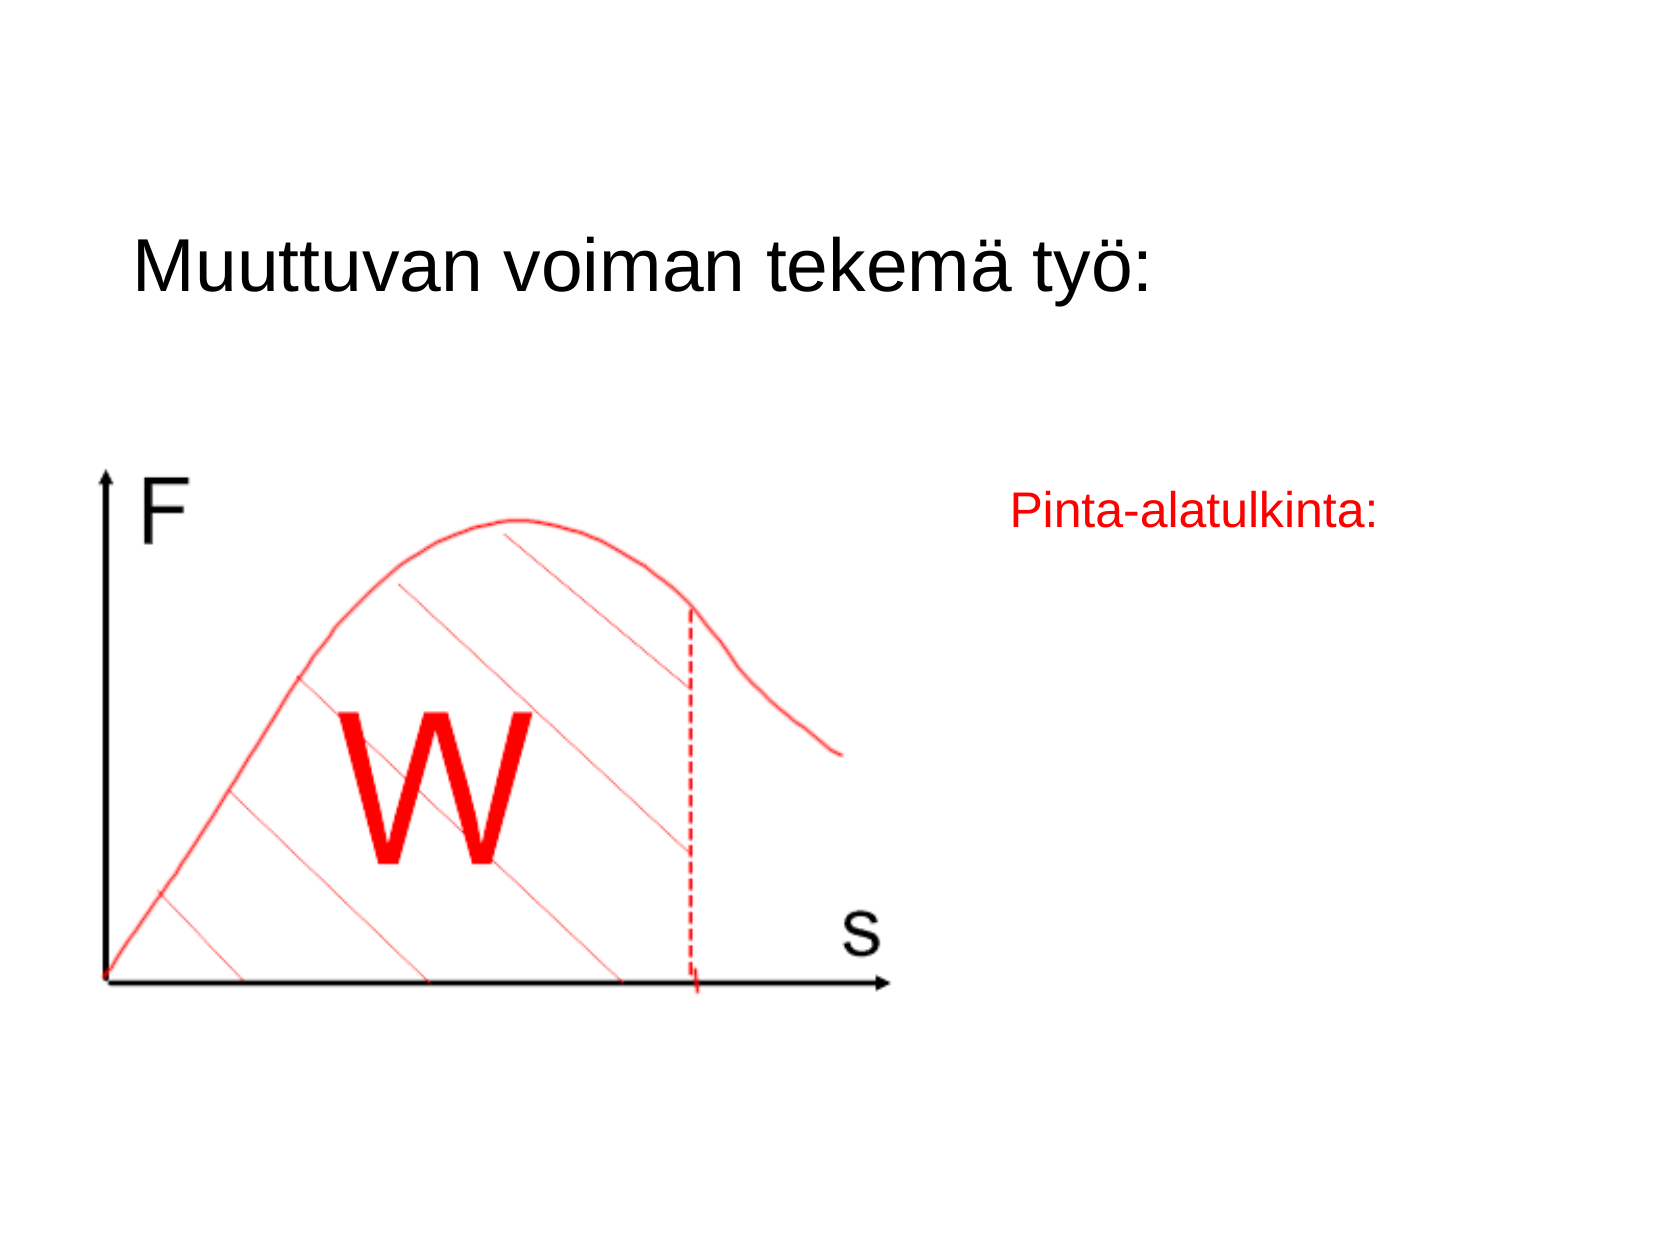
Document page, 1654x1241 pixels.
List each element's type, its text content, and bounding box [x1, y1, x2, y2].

text_box Muuttuvan voiman tekemä työ: [118, 212, 1217, 355]
picture [47, 361, 945, 1040]
text_box Pinta-alatulkinta: [994, 472, 1394, 543]
